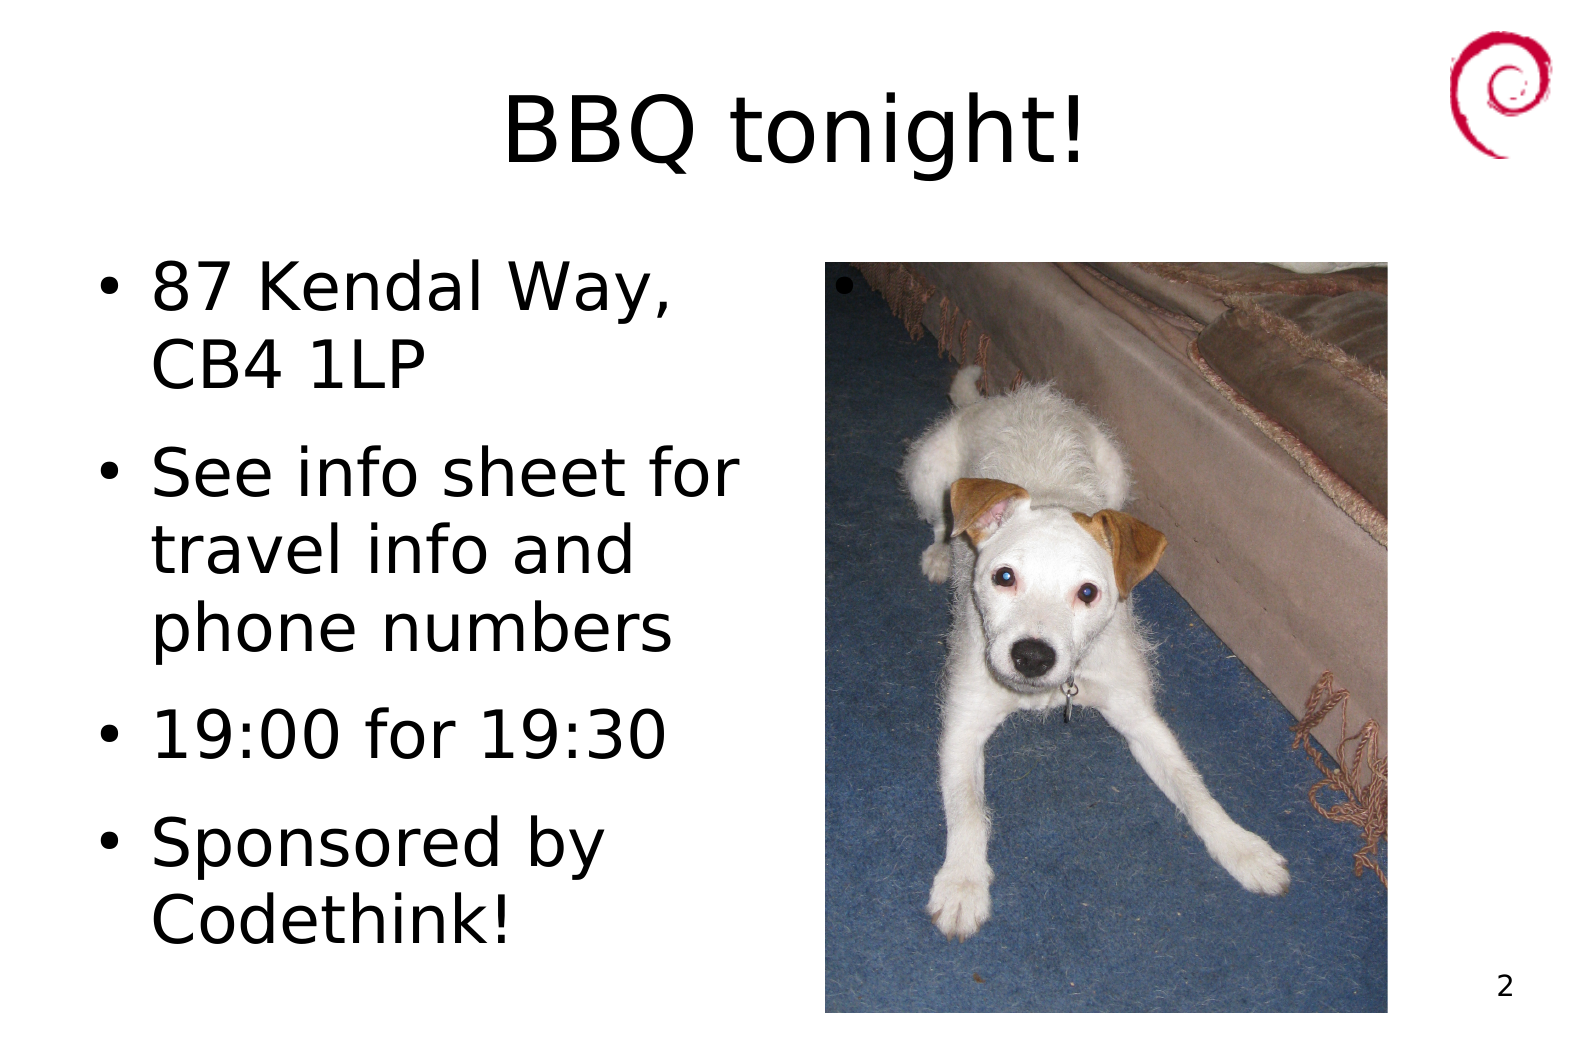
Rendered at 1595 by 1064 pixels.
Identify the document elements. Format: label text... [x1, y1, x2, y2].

list 87 Kendal Way, CB4 1LP See info sheet for travel info and phone numbers 19:00 for 19:30 Sponsored by Codethink! [79, 248, 780, 960]
picture [1450, 31, 1555, 159]
picture [825, 951, 1388, 1013]
list [814, 248, 1516, 951]
title BBQ tonight! [79, 42, 1515, 220]
